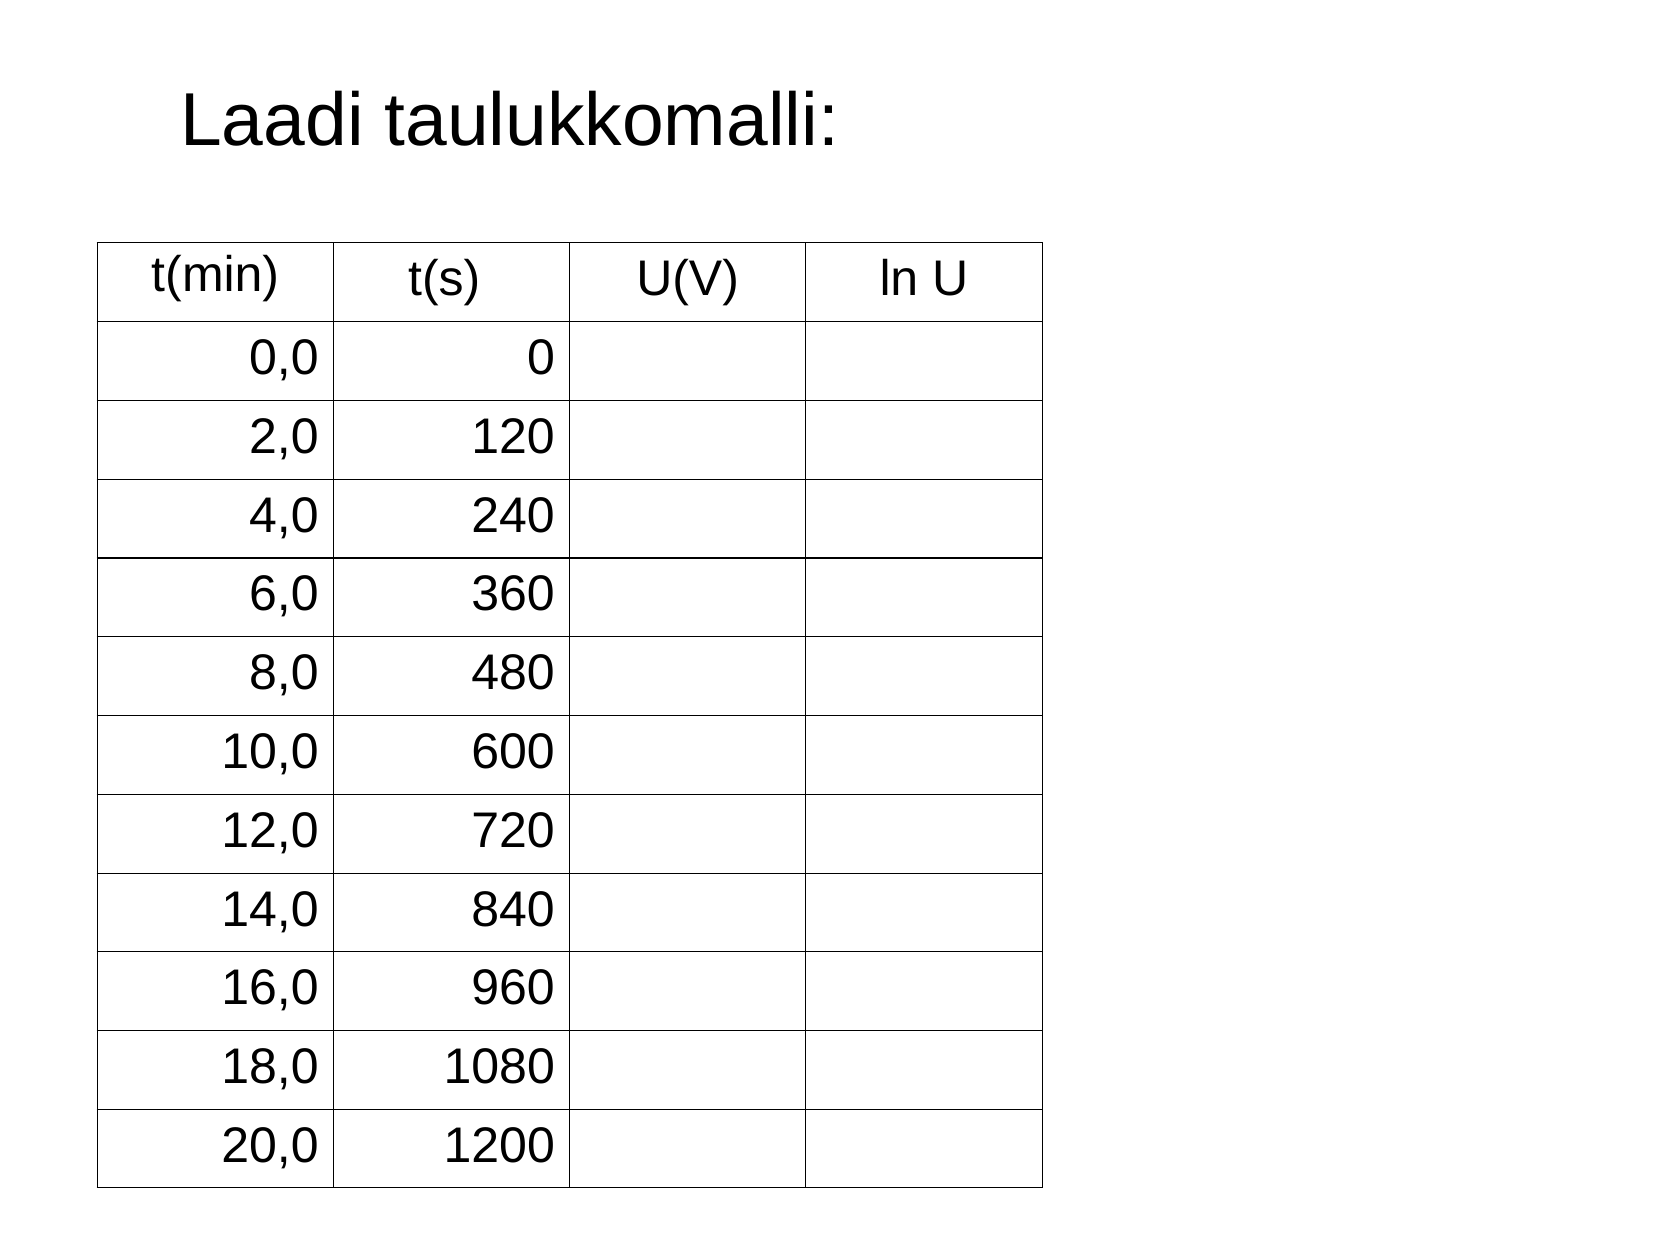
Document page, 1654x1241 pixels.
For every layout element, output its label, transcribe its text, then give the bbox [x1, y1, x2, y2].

table_cell [570, 795, 805, 873]
table_cell [806, 795, 1042, 873]
table_cell 360 [334, 559, 569, 636]
table_cell 600 [334, 716, 569, 794]
table_cell 480 [334, 637, 569, 715]
table_cell [806, 322, 1042, 400]
table_cell 18,0 [98, 1031, 333, 1109]
table_cell [570, 401, 805, 479]
table_cell [806, 1110, 1042, 1187]
table_cell 120 [334, 401, 569, 479]
table_cell [806, 716, 1042, 794]
table_cell 12,0 [98, 795, 333, 873]
table_cell [806, 401, 1042, 479]
table_header ln U [806, 243, 1042, 321]
table_header t(s) [334, 243, 569, 321]
table_cell [570, 1031, 805, 1109]
table_cell 8,0 [98, 637, 333, 715]
table_cell 1200 [334, 1110, 569, 1187]
table_cell 960 [334, 952, 569, 1030]
table_cell 0,0 [98, 322, 333, 400]
table_cell [570, 1110, 805, 1187]
table_cell 1080 [334, 1031, 569, 1109]
table_cell 2,0 [98, 401, 333, 479]
table_cell 4,0 [98, 480, 333, 557]
table_cell [570, 322, 805, 400]
table_header t(min) [98, 243, 333, 321]
text_box Laadi taulukkomalli: [165, 70, 855, 170]
table_cell [570, 559, 805, 636]
table_header U(V) [570, 243, 805, 321]
table_cell 840 [334, 874, 569, 951]
table_cell 0 [334, 322, 569, 400]
table_cell [806, 480, 1042, 557]
table_cell [806, 952, 1042, 1030]
table_cell [806, 559, 1042, 636]
table_cell 20,0 [98, 1110, 333, 1187]
table_cell [806, 1031, 1042, 1109]
table_cell [570, 637, 805, 715]
table_cell 6,0 [98, 559, 333, 636]
table_cell 16,0 [98, 952, 333, 1030]
table_cell [570, 716, 805, 794]
table_cell [806, 874, 1042, 951]
table_cell [806, 637, 1042, 715]
table_cell [570, 480, 805, 557]
table_cell [570, 874, 805, 951]
table_cell 10,0 [98, 716, 333, 794]
table_cell 240 [334, 480, 569, 557]
table_cell 14,0 [98, 874, 333, 951]
table_cell [570, 952, 805, 1030]
table_cell 720 [334, 795, 569, 873]
